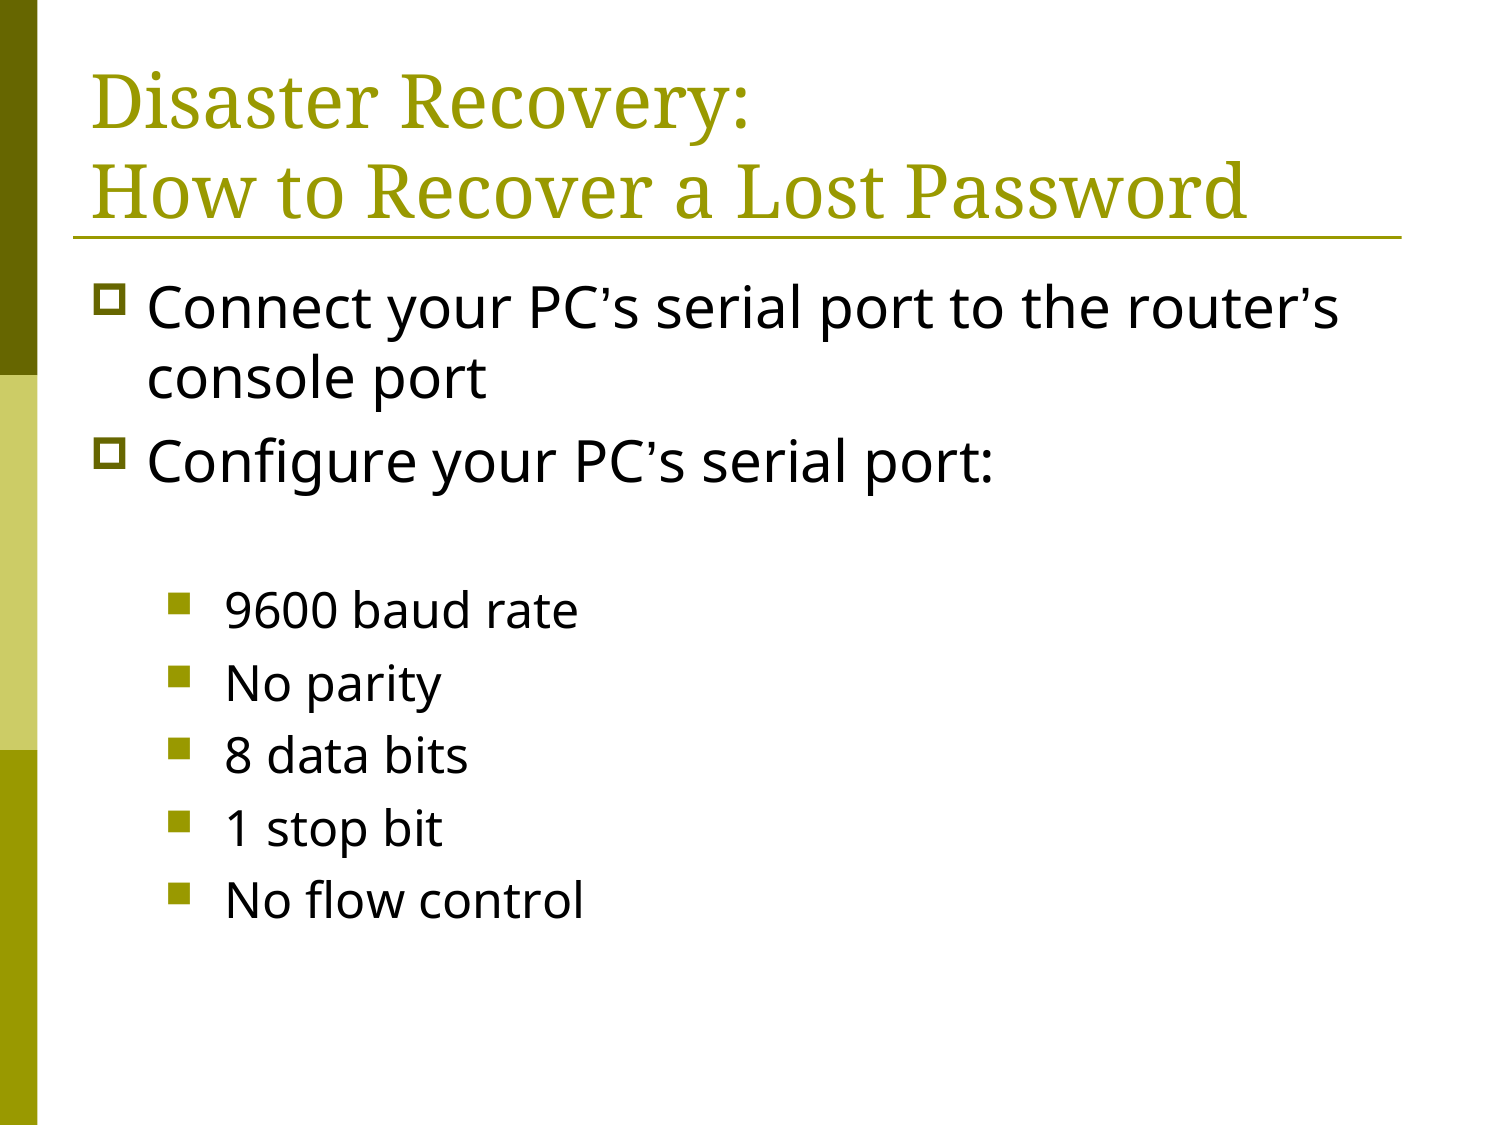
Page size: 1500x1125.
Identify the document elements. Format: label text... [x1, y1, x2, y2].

title Disaster Recovery: How to Recover a Lost Password [75, 45, 1426, 233]
list Connect your PC’s serial port to the router’s console port Configure your PC’s serial port: 9600 baud rate No parity 8 data bits 1 stop bit No flow control [75, 262, 1426, 1006]
